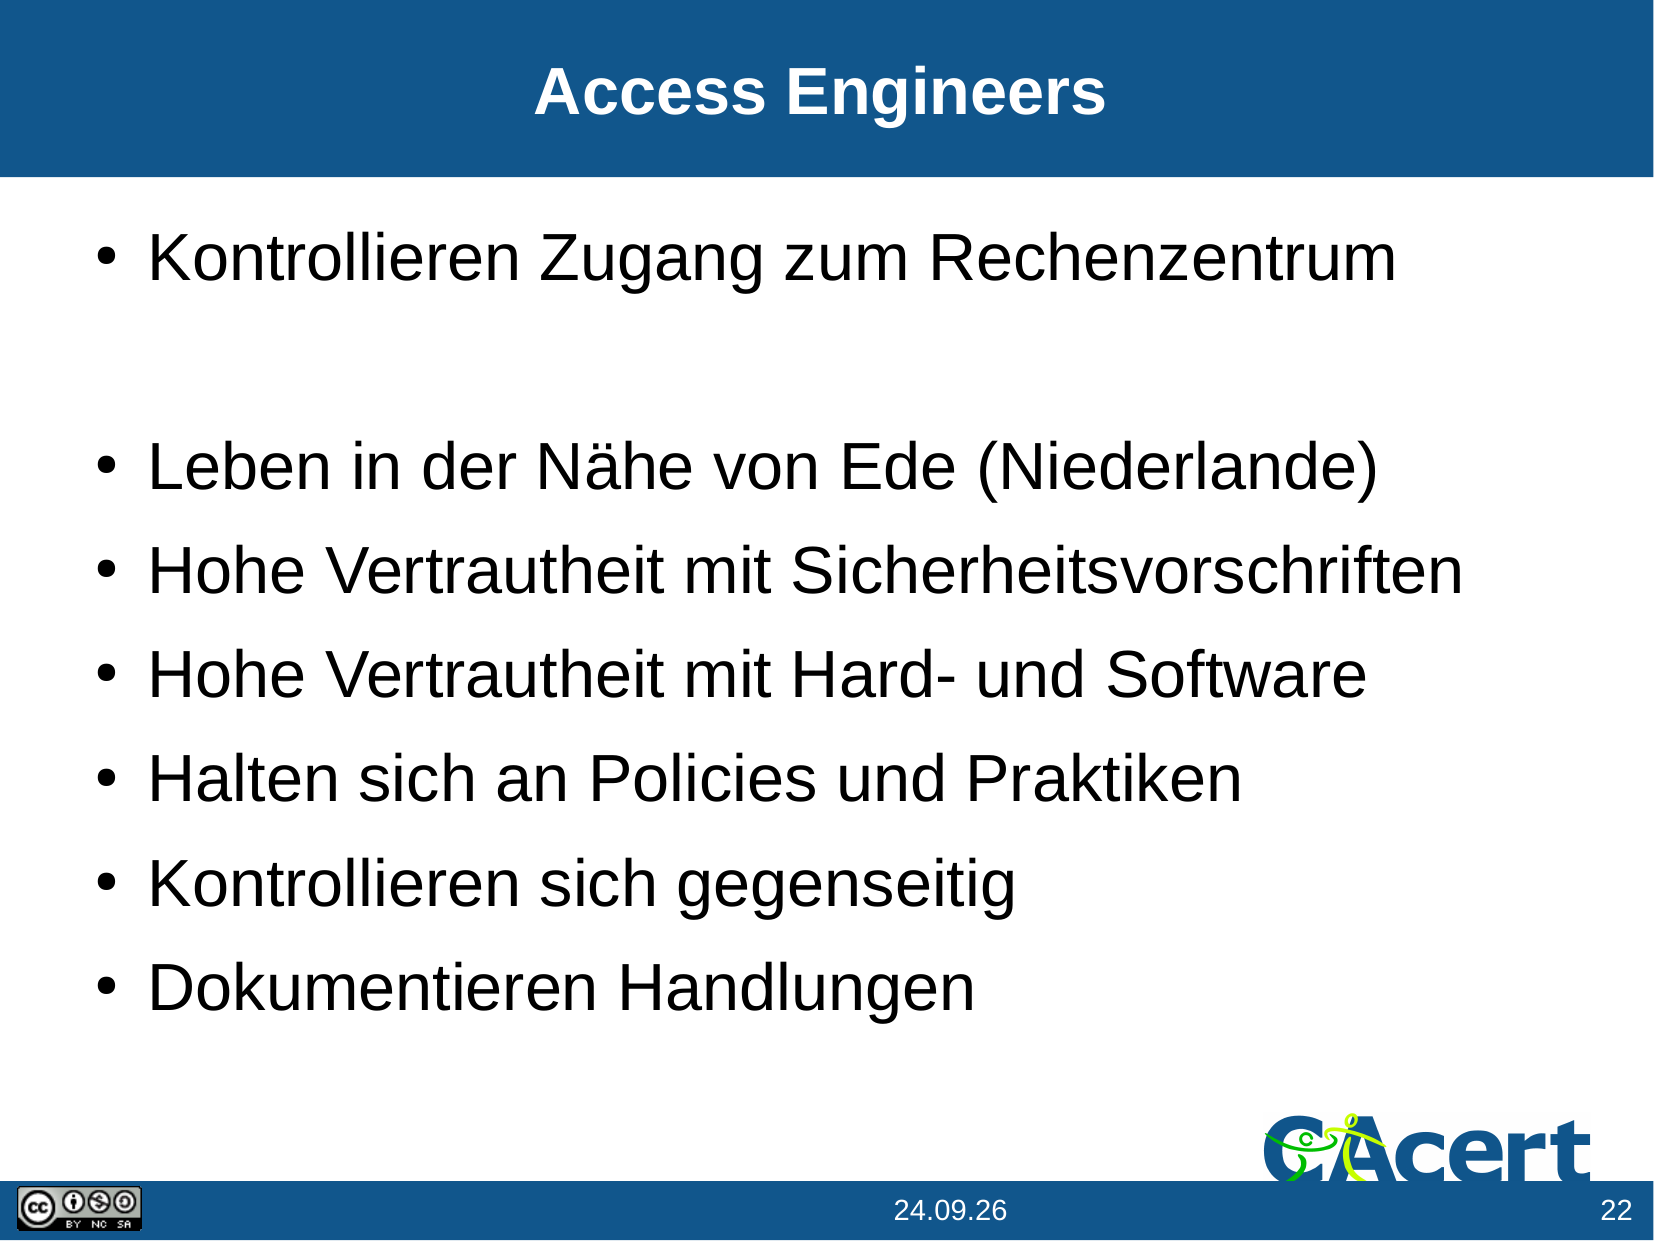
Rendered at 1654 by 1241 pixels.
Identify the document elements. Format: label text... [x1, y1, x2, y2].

picture [1263, 1112, 1591, 1181]
title Access Engineers [76, 17, 1565, 166]
picture [17, 1186, 142, 1231]
list Kontrollieren Zugang zum Rechenzentrum Leben in der Nähe von Ede (Niederlande) Hohe Vertrautheit mit Sicherheitsvorschriften Hohe Vertrautheit mit Hard- und Software Halten sich an Policies und Praktiken Kontrollieren sich gegenseitig Dokumentieren Handlungen [76, 220, 1565, 1093]
